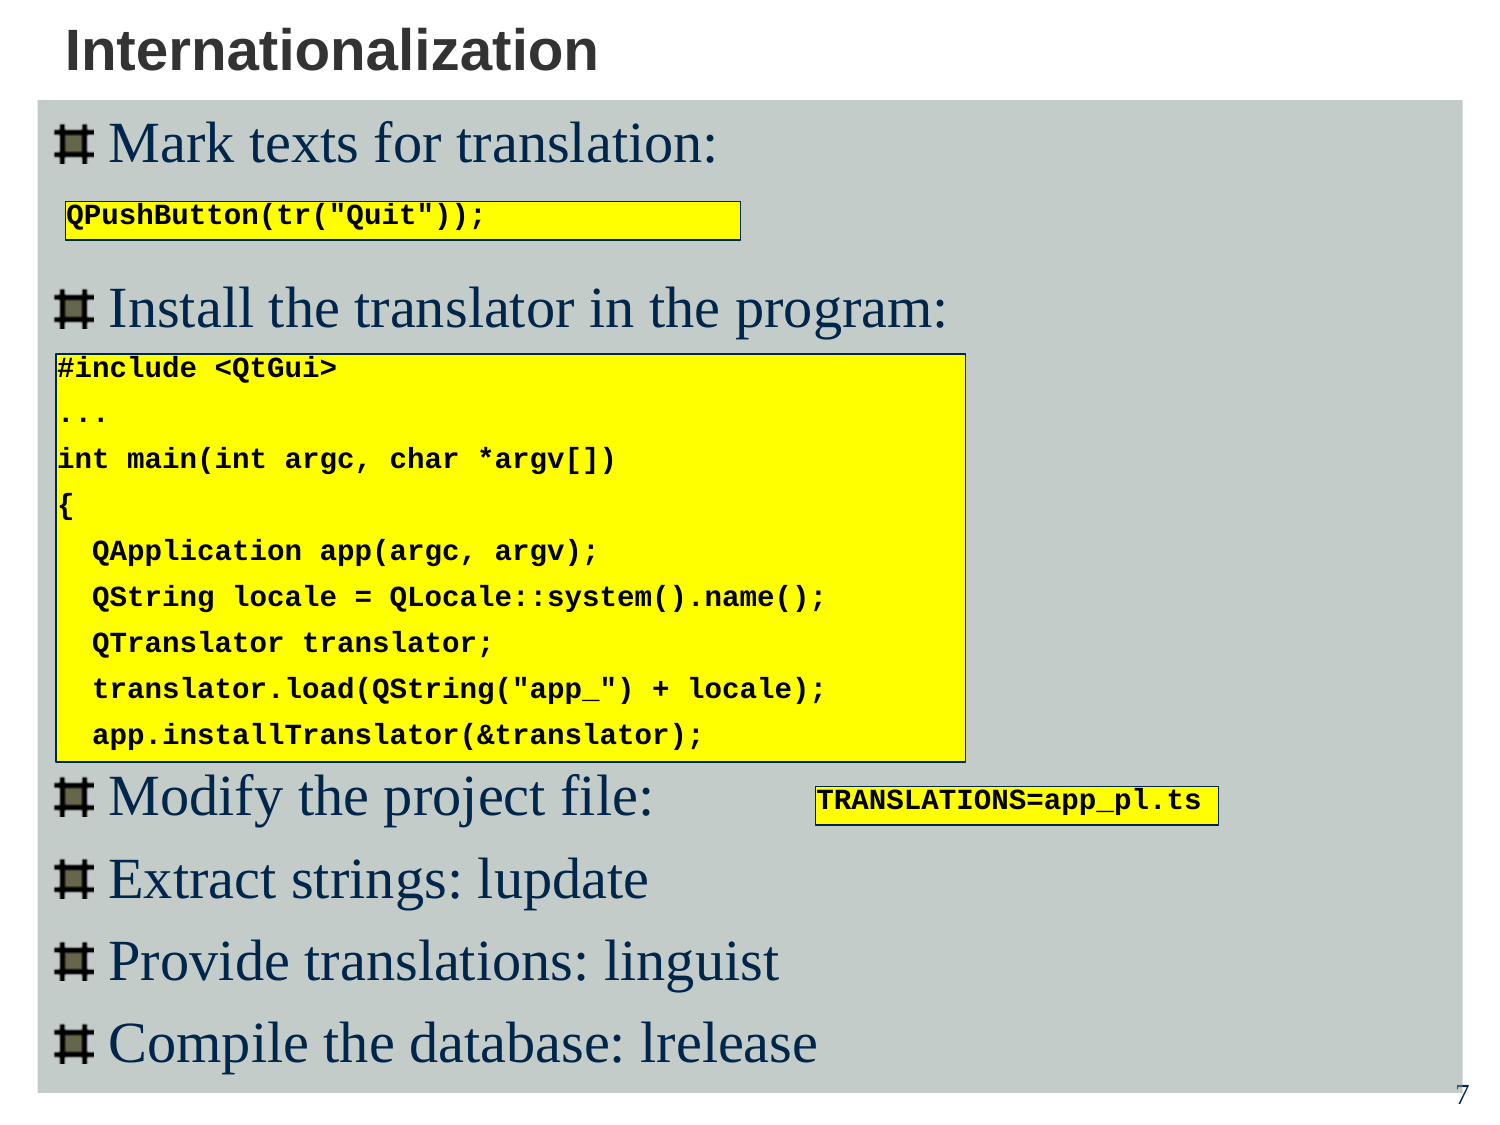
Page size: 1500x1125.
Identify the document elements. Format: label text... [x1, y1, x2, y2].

text_box TRANSLATIONS=app_pl.ts [815, 786, 1219, 826]
text_box #include <QtGui> ... int main(int argc, char *argv[]) { QApplication app(argc, argv); QString locale = QLocale::system().name(); QTranslator translator; translator.load(QString("app_") + locale); app.installTranslator(&translator); [56, 354, 966, 762]
list Mark texts for translation: Install the translator in the program: Modify the project file: Extract strings: lupdate Provide translations: linguist Compile the database: lrelease [37, 100, 1463, 1093]
text_box QPushButton(tr("Quit")); [65, 201, 741, 241]
title Internationalization [50, 0, 1450, 91]
